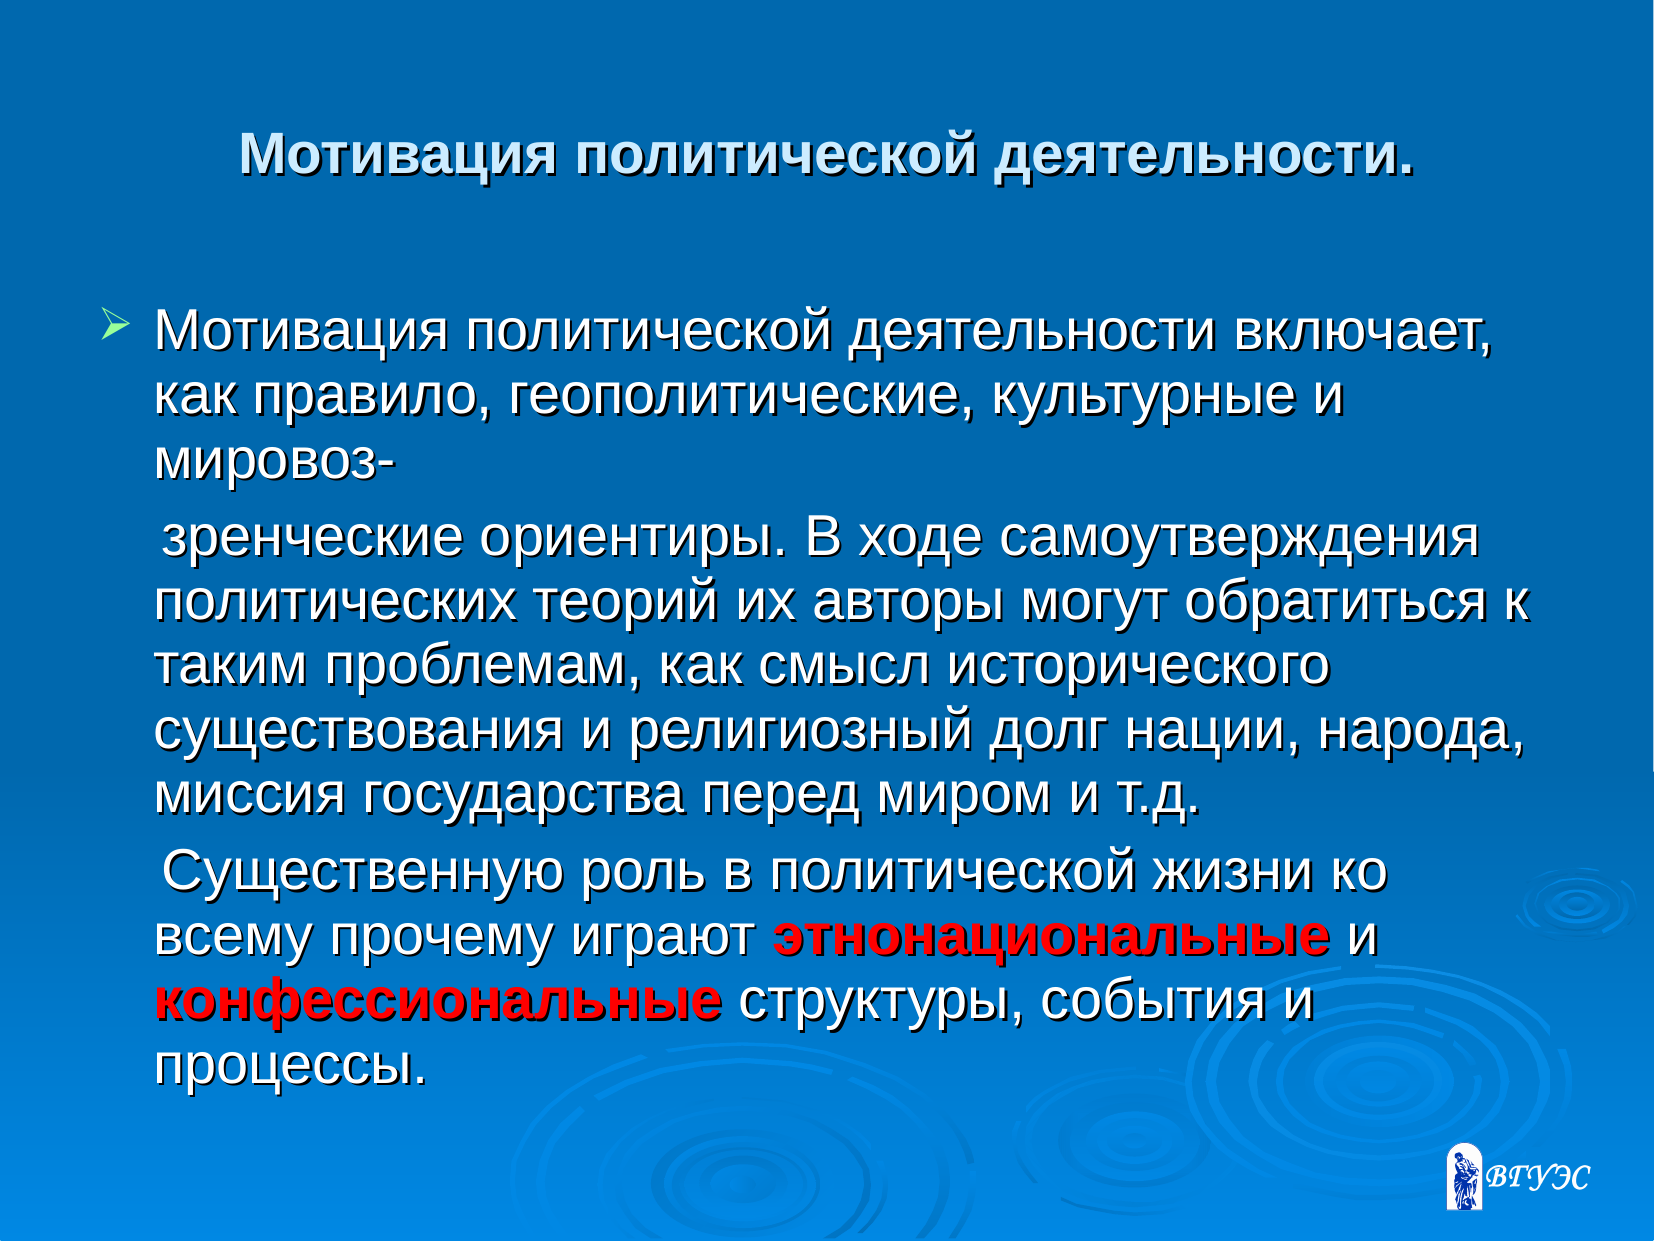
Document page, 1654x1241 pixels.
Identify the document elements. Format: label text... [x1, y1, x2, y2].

title Мотивация политической деятельности. [82, 50, 1571, 257]
picture [1446, 1142, 1592, 1211]
list Мотивация политической деятельности включает, как правило, геополитические, культурные и мировоз- зренческие ориентиры. В ходе самоутверждения политических теорий их авторы могут обратиться к таким проблемам, как смысл исторического существования и религиозный долг нации, народа, миссия государства перед миром и т.д. Существенную роль в политической жизни ко всему прочему играют этнонациональные и конфессиональные структуры, события и процессы. [82, 289, 1571, 1108]
